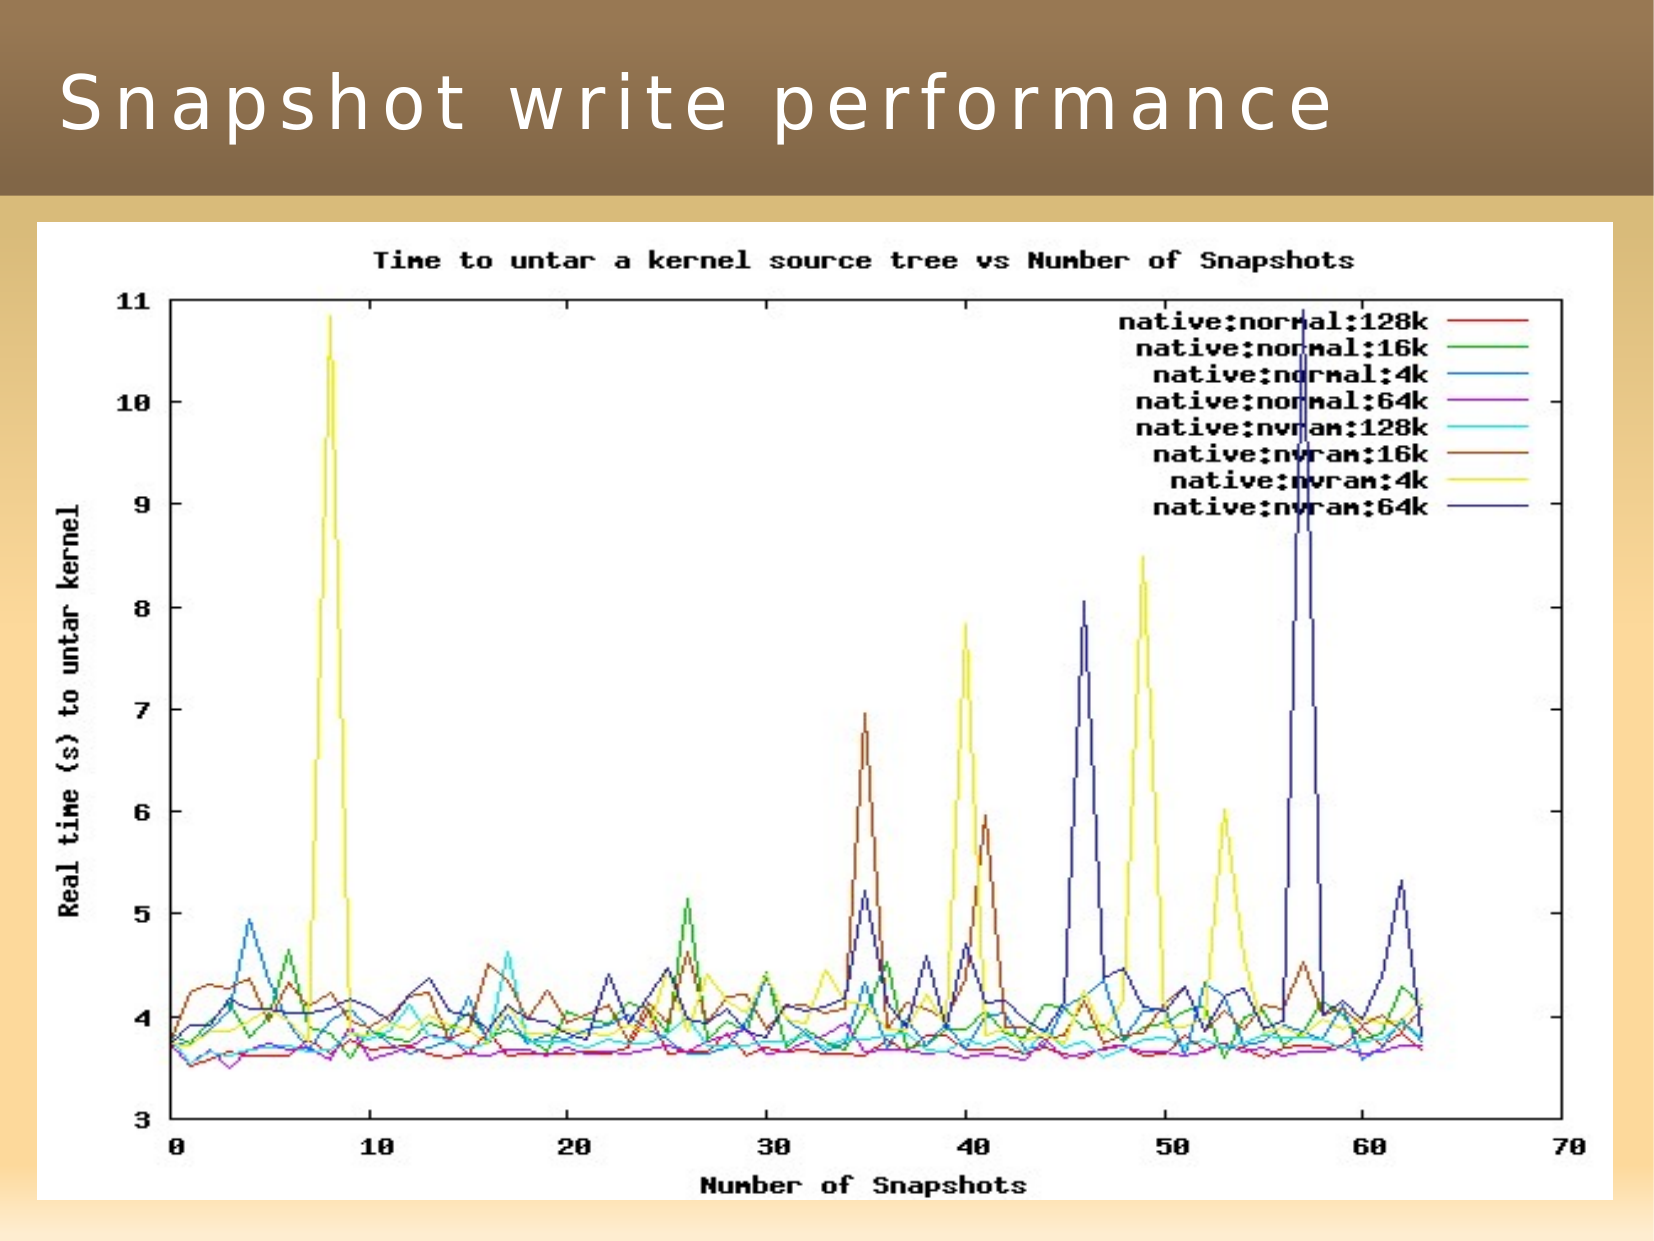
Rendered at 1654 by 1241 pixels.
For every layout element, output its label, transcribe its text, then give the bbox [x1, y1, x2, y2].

picture [0, 0, 1654, 1241]
title Snapshot write performance [59, 29, 1595, 178]
